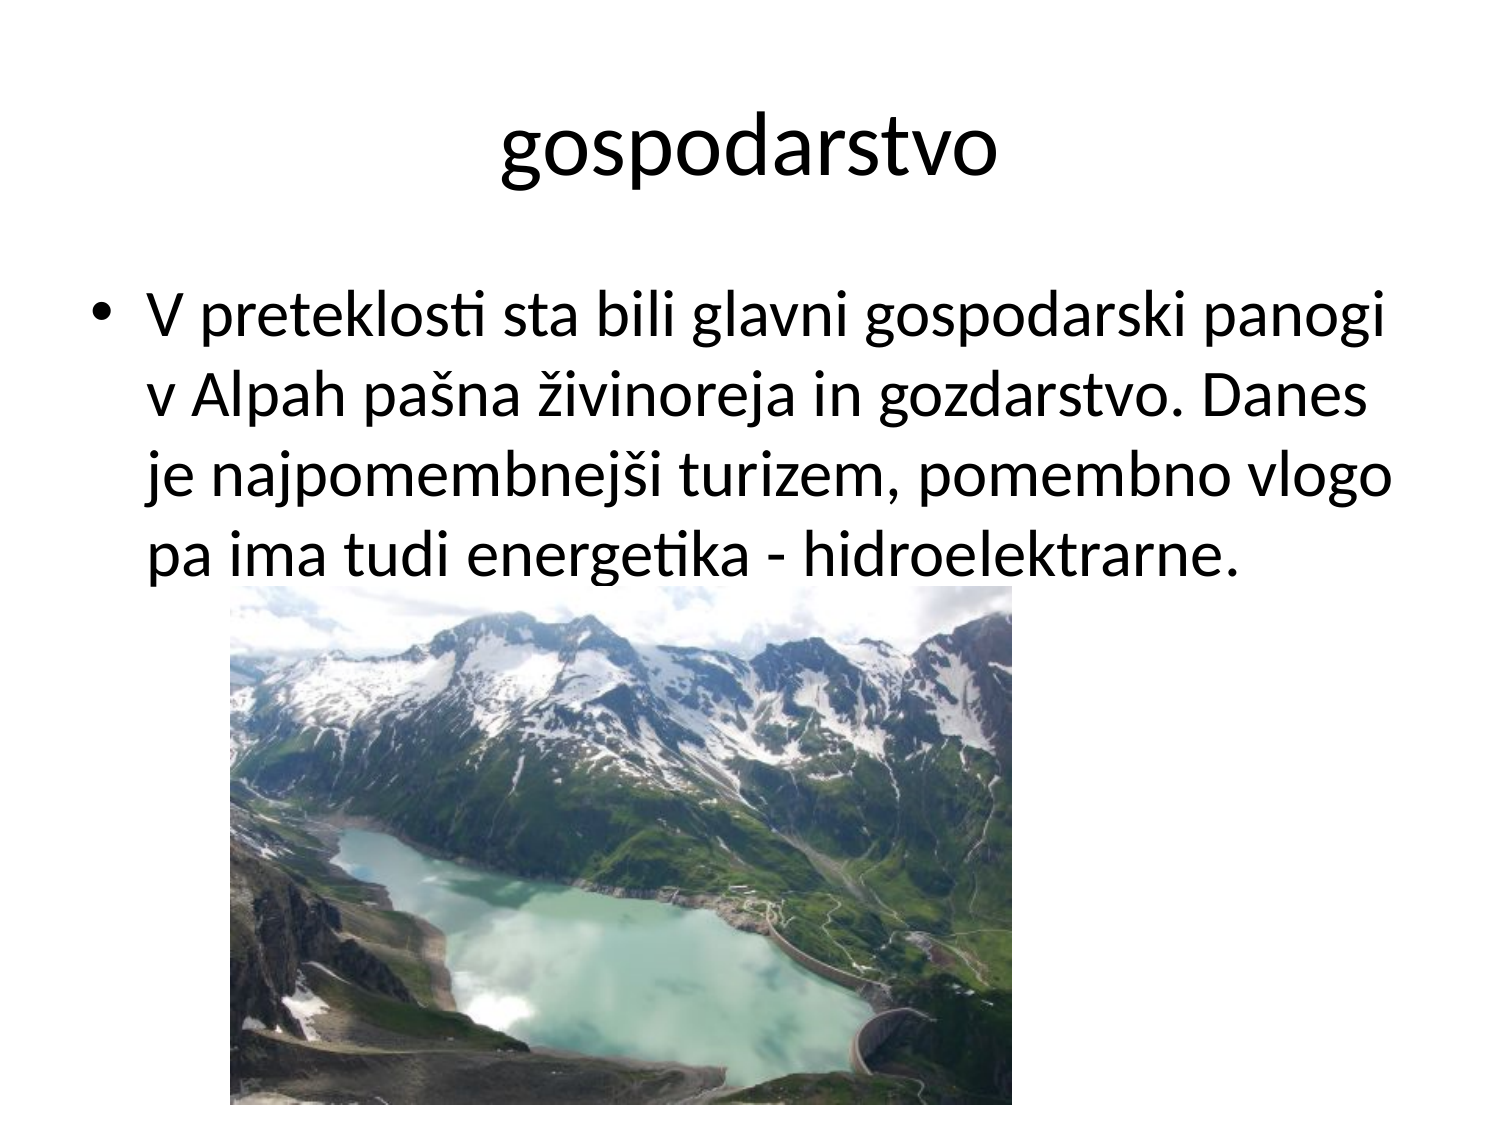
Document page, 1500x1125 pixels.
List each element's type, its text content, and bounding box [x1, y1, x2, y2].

title gospodarstvo [75, 45, 1425, 233]
list V preteklosti sta bili glavni gospodarski panogi v Alpah pašna živinoreja in gozdarstvo. Danes je najpomembnejši turizem, pomembno vlogo pa ima tudi energetika - hidroelektrarne. [75, 262, 1425, 1005]
picture [230, 586, 1012, 1105]
